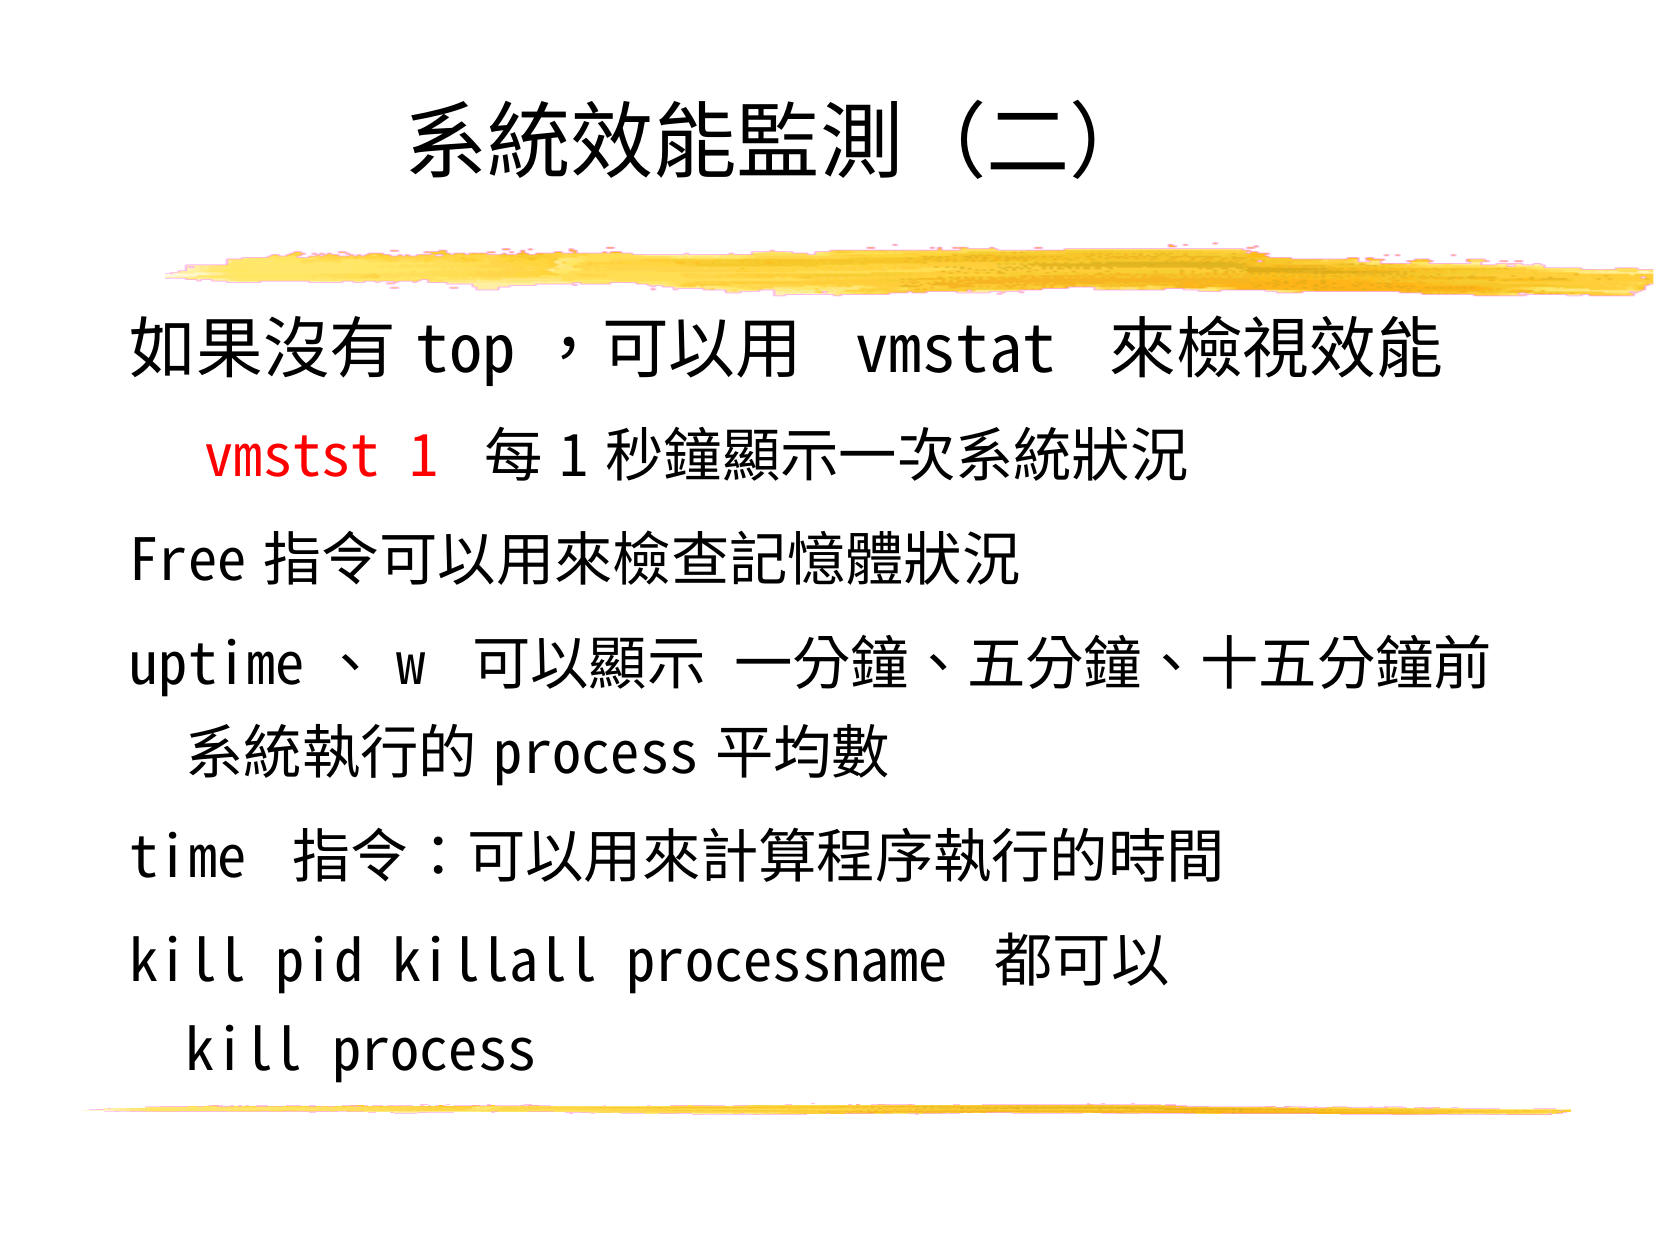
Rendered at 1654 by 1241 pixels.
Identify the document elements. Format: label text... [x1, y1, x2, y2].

title 系統效能監測（二） [76, 28, 1482, 236]
picture [82, 1102, 1571, 1117]
list 如果沒有top，可以用 vmstat 來檢視效能 vmstst 1 每1秒鐘顯示一次系統狀況 Free指令可以用來檢查記憶體狀況 uptime、w 可以顯示 一分鐘、五分鐘、十五分鐘前系統執行的process平均數 time 指令：可以用來計算程序執行的時間 kill pid killall processname 都可以 kill process [129, 289, 1536, 1034]
picture [165, 237, 1654, 308]
